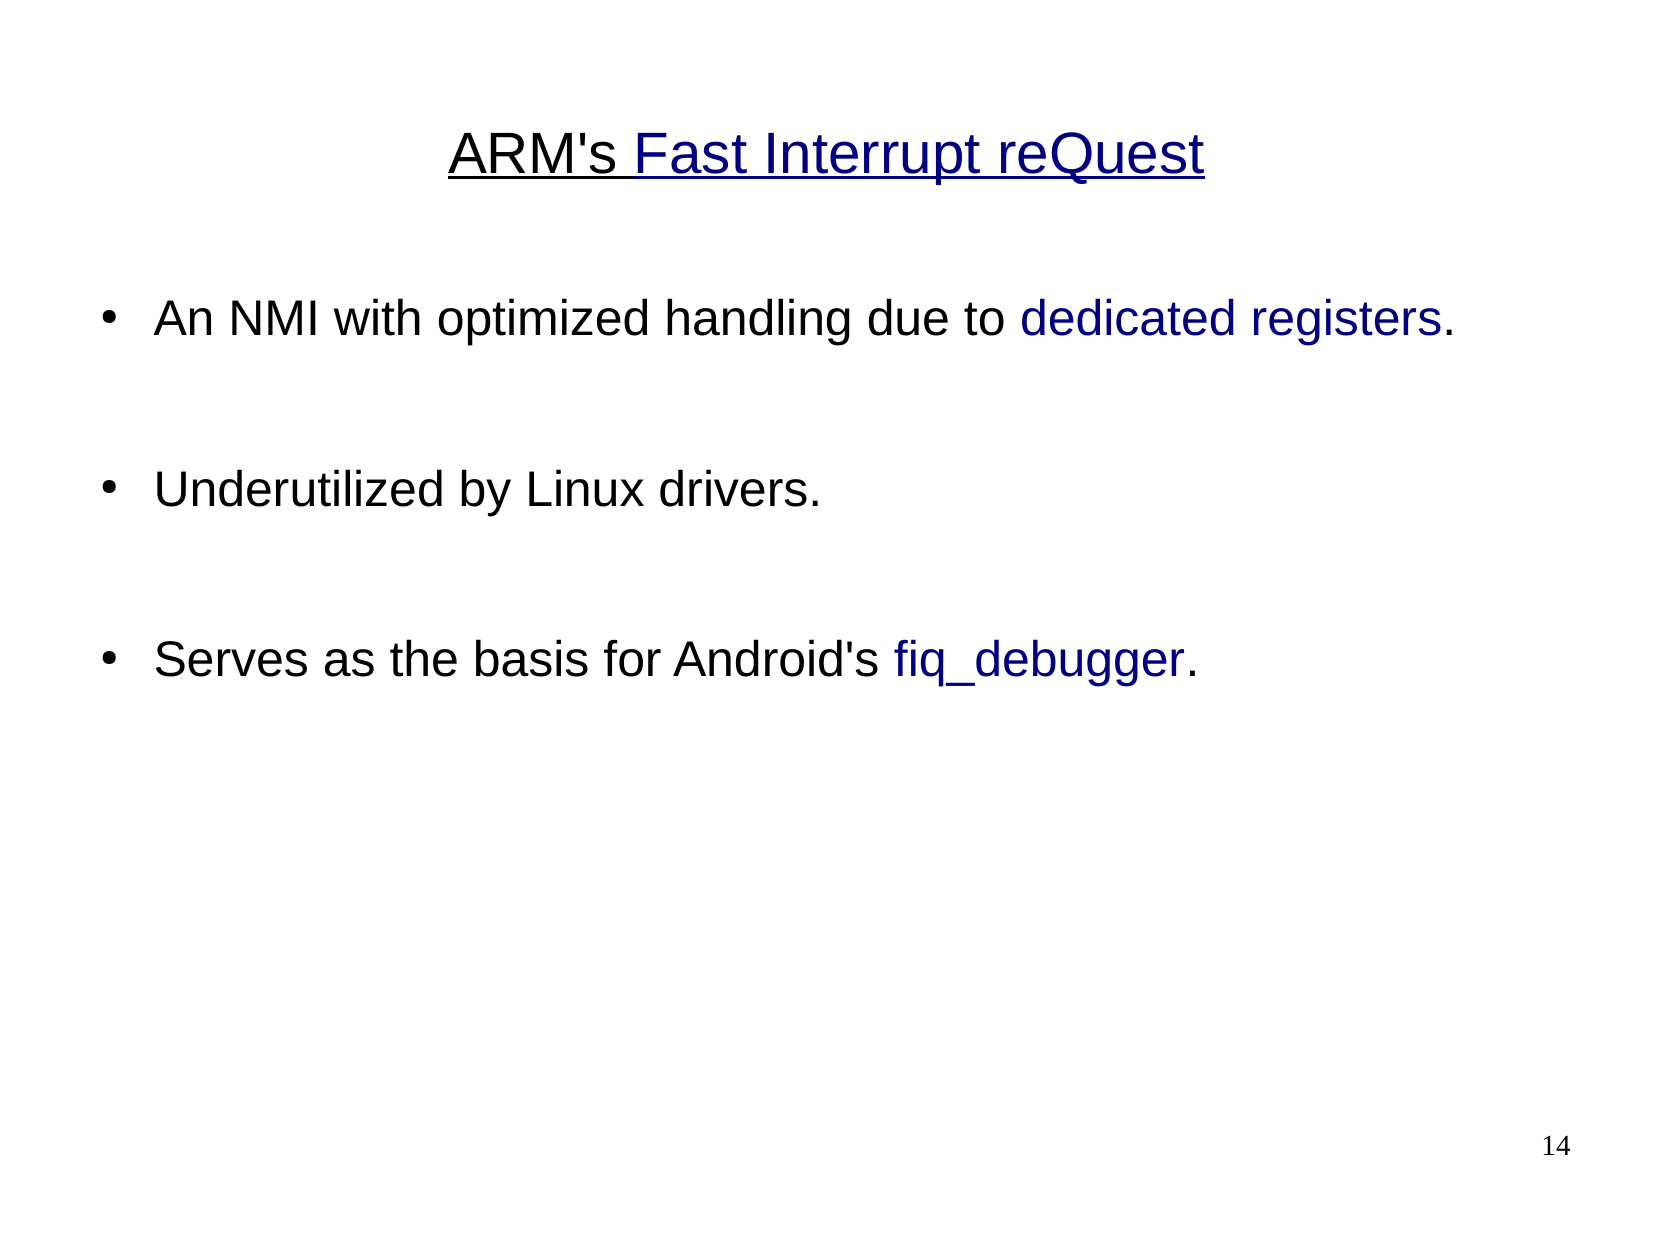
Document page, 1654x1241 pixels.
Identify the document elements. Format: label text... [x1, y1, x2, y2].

title ARM's Fast Interrupt reQuest [82, 49, 1571, 257]
list An NMI with optimized handling due to dedicated registers. Underutilized by Linux drivers. Serves as the basis for Android's fiq_debugger. [82, 290, 1571, 1010]
